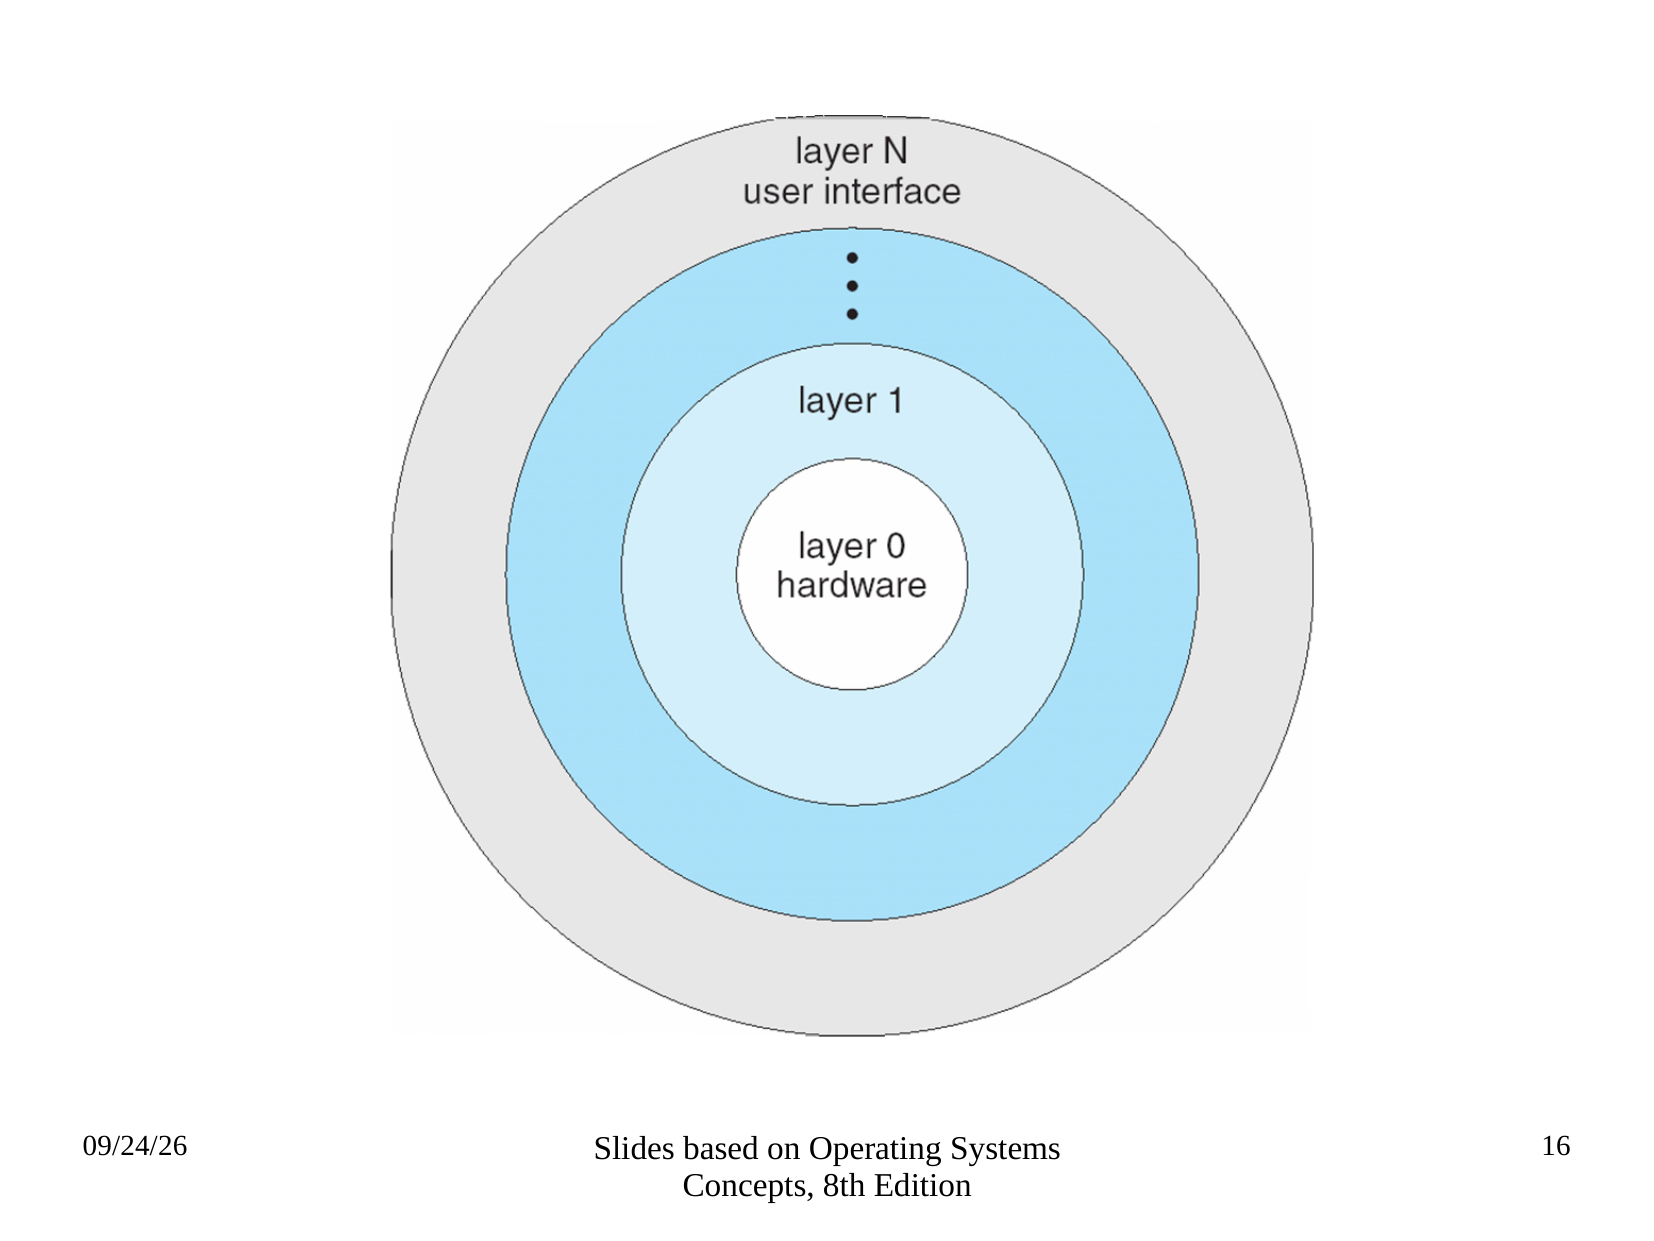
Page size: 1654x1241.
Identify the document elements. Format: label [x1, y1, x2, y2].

picture [383, 112, 1321, 1044]
